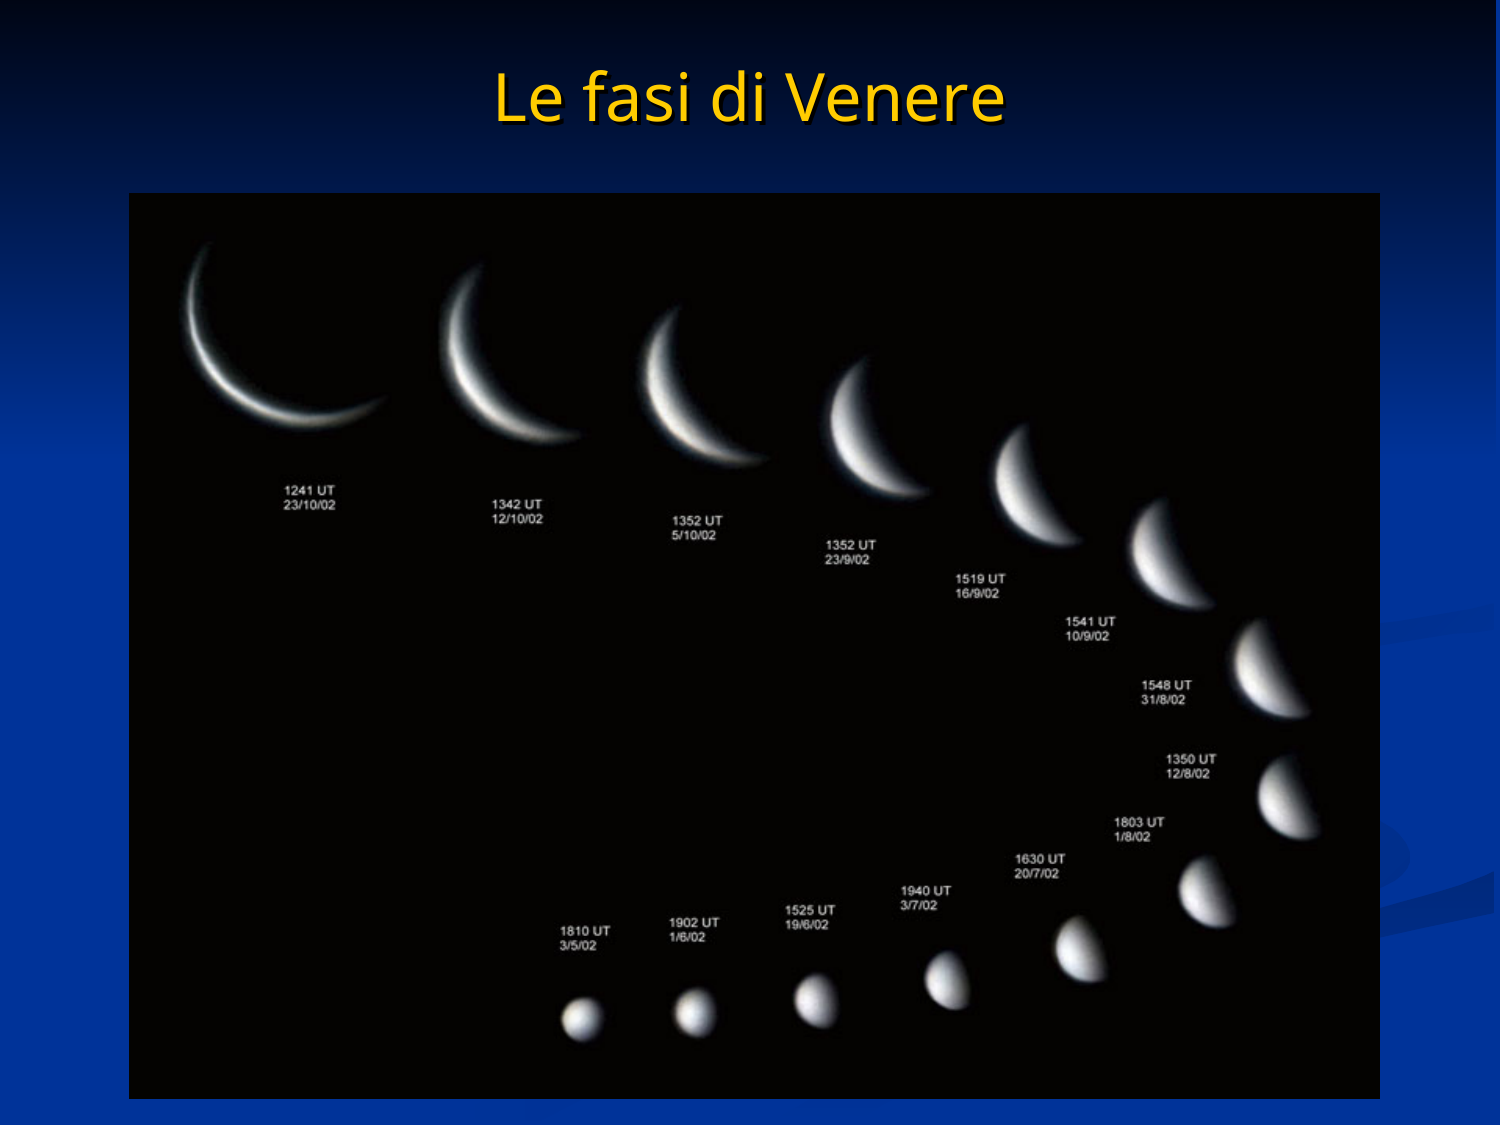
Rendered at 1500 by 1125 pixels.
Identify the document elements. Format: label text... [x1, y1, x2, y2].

picture [129, 193, 1380, 1099]
text_box Le fasi di Venere [35, 47, 1465, 154]
